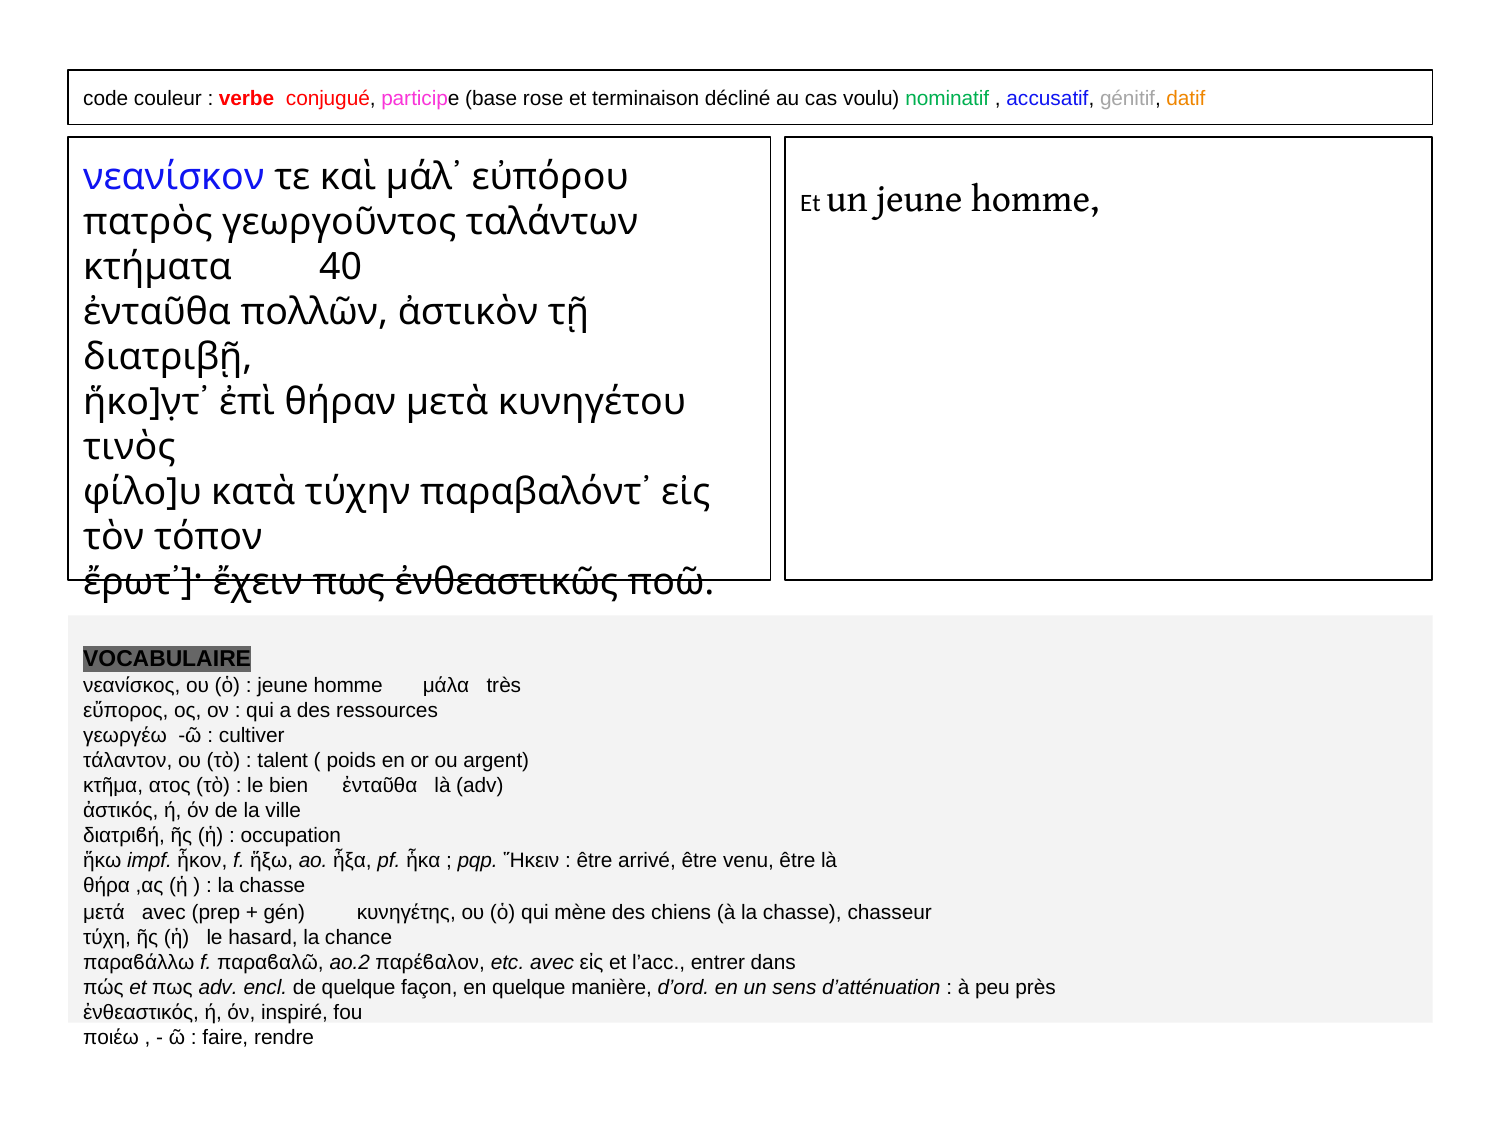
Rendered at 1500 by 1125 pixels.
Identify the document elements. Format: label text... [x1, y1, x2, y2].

text_box Et un jeune homme, [785, 136, 1432, 581]
text_box code couleur : verbe conjugué, participe (base rose et terminaison décliné au cas voulu) nominatif , accusatif, génitif, datif [68, 70, 1433, 125]
text_box VOCABULAIRE νεανίσκος, ου (ὁ) : jeune homme μάλα très εὔπορος, ος, ον : qui a des ressources γεωργέω -ῶ : cultiver τάλαντον, ου (τὸ) : talent ( poids en or ou argent) κτῆμα, ατος (τὸ) : le bien ἐνταῦθα là (adv) ἀστικός, ή, όν de la ville διατριϐή, ῆς (ἡ) : occupation ἥκω impf. ἧκον, f. ἥξω, ao. ἧξα, pf. ἧκα ; pqp. Ἥκειν : être arrivé, être venu, être là θήρα ,ας (ἡ ) : la chasse μετά avec (prep + gén) κυνηγέτης, ου (ὁ) qui mène des chiens (à la chasse), chasseur τύχη, ῆς (ἡ) le hasard, la chance παραϐάλλω f. παραϐαλῶ, ao.2 παρέϐαλον, etc. avec εἰς et l’acc., entrer dans πώς et πως adv. encl. de quelque façon, en quelque manière, d’ord. en un sens d’atténuation : à peu près ἐνθεαστικός, ή, όν, inspiré, fou ποιέω , - ῶ : faire, rendre [68, 615, 1433, 1023]
text_box νεανίσκον τε καὶ μάλ᾽ εὐπόρου πατρὸς γεωργοῦντος ταλάντων κτήματα 40 ἐνταῦθα πολλῶν, ἀστικὸν τῇ διατριβῇ, ἥκο]ν̣τ᾽ ἐπὶ θήραν μετὰ κυνηγέτου τινὸς φίλο]υ κατὰ τύχην παραβαλόντ᾽ εἰς τὸν τόπον ἔρωτ᾽]· ἔχειν πως ἐνθεαστικῶς ποῶ. [68, 136, 771, 581]
